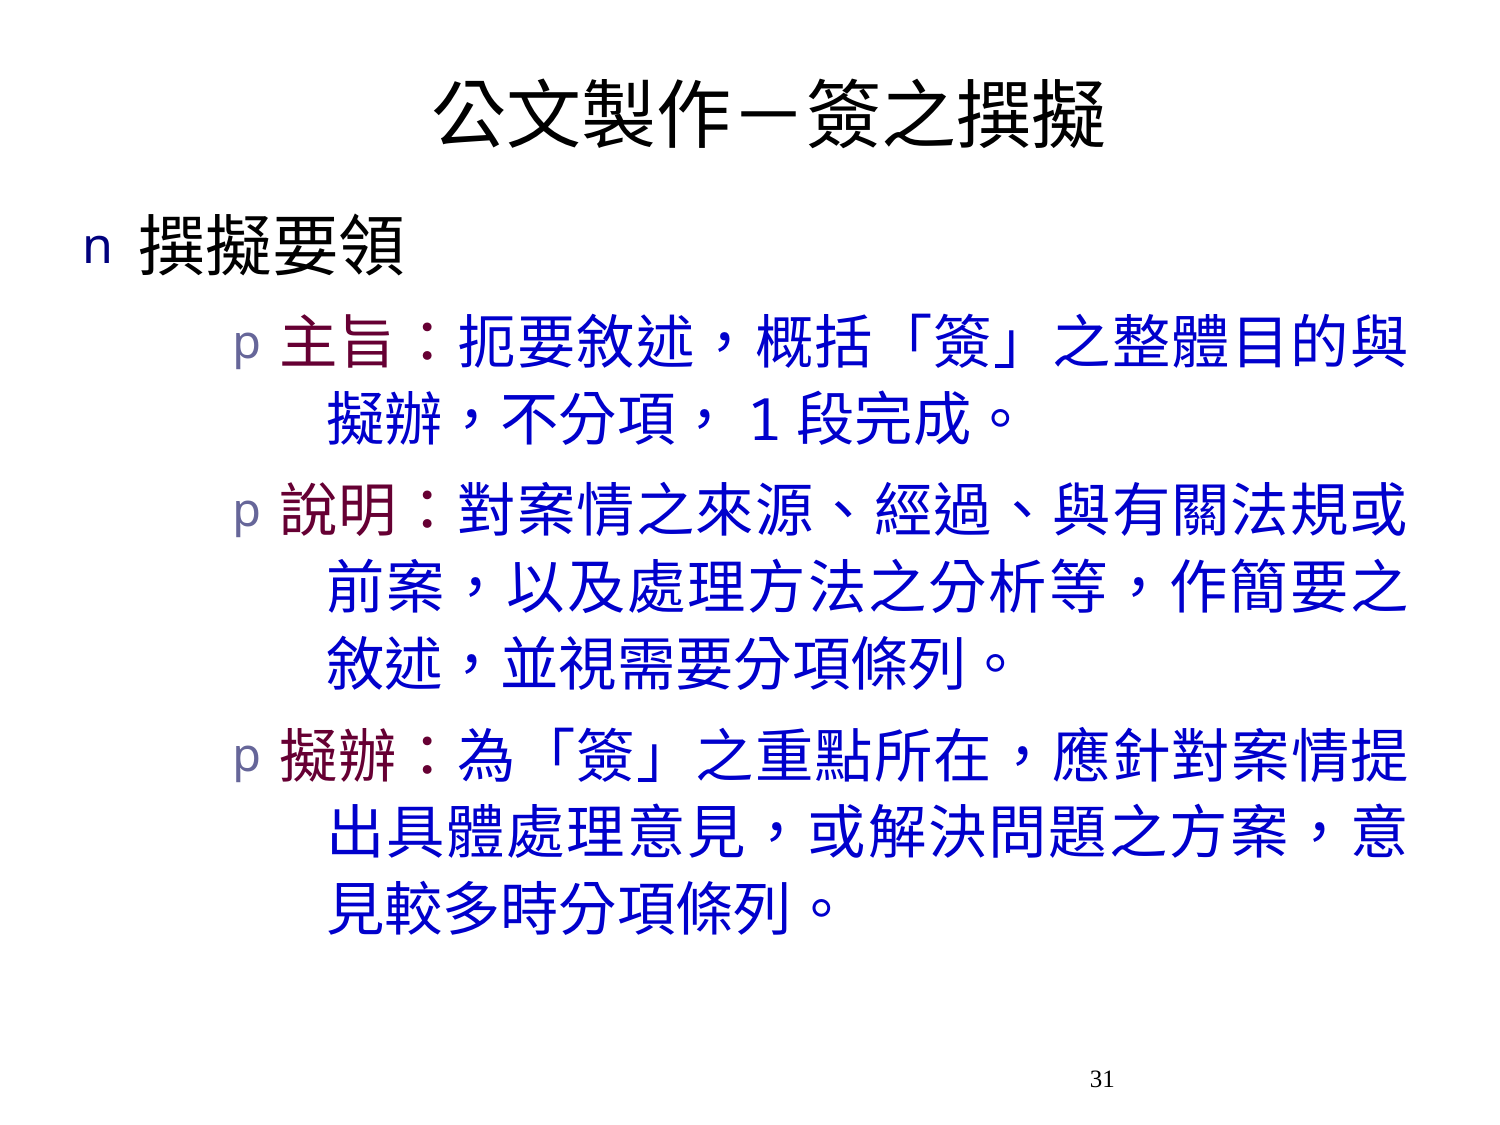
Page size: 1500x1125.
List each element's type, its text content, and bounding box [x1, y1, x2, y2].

title 公文製作－簽之撰擬 [171, 0, 1366, 196]
text_box [1074, 1025, 1426, 1101]
list 撰擬要領 主旨：扼要敘述，概括「簽」之整體目的與擬辦，不分項，1段完成。 說明：對案情之來源、經過、與有關法規或前案，以及處理方法之分析等，作簡要之敘述，並視需要分項條列。 擬辦：為「簽」之重點所在，應針對案情提出具體處理意見，或解決問題之方案，意見較多時分項條列。 [67, 196, 1424, 965]
